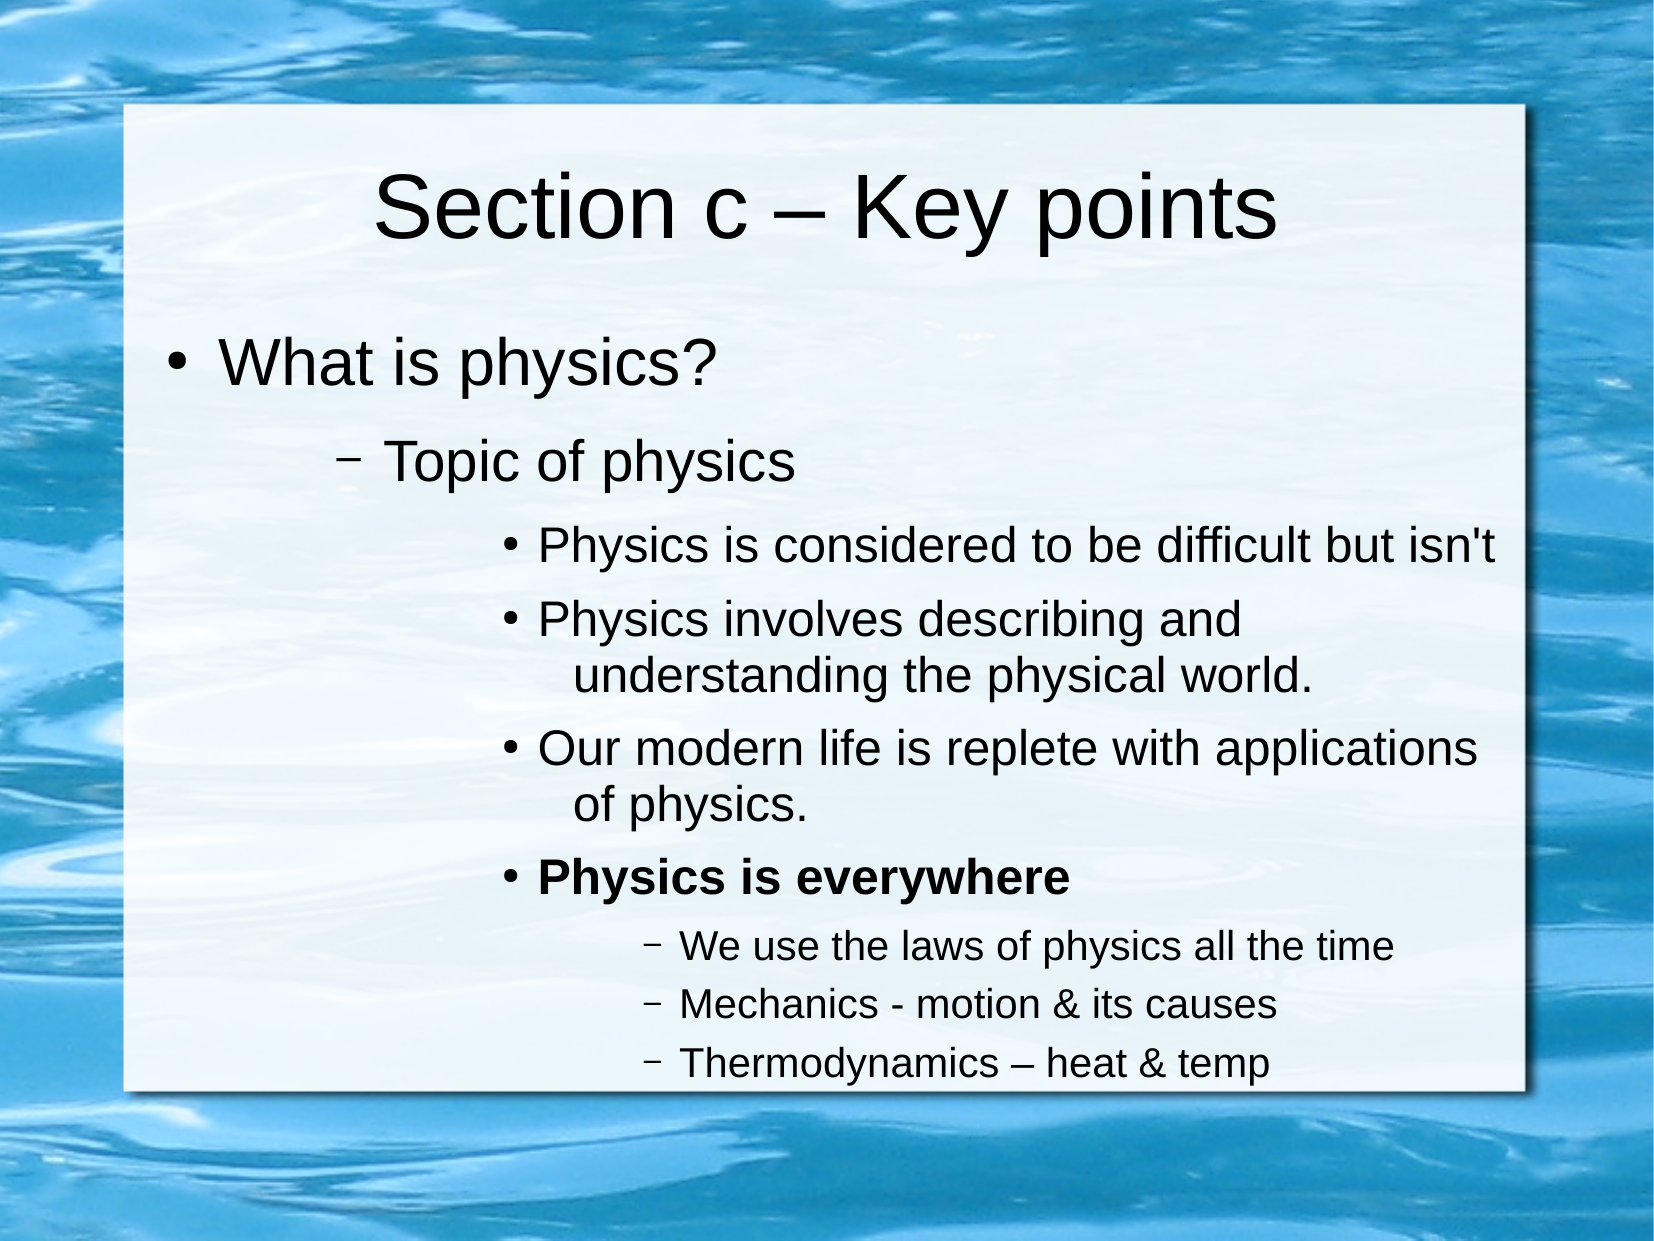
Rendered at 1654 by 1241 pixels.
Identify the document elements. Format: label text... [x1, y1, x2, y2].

list What is physics? Topic of physics Physics is considered to be difficult but isn't Physics involves describing and understanding the physical world. Our modern life is replete with applications of physics. Physics is everywhere We use the laws of physics all the time Mechanics - motion & its causes Thermodynamics – heat & temp [147, 324, 1506, 1129]
title Section c – Key points [147, 125, 1506, 288]
picture [0, 0, 1654, 1241]
